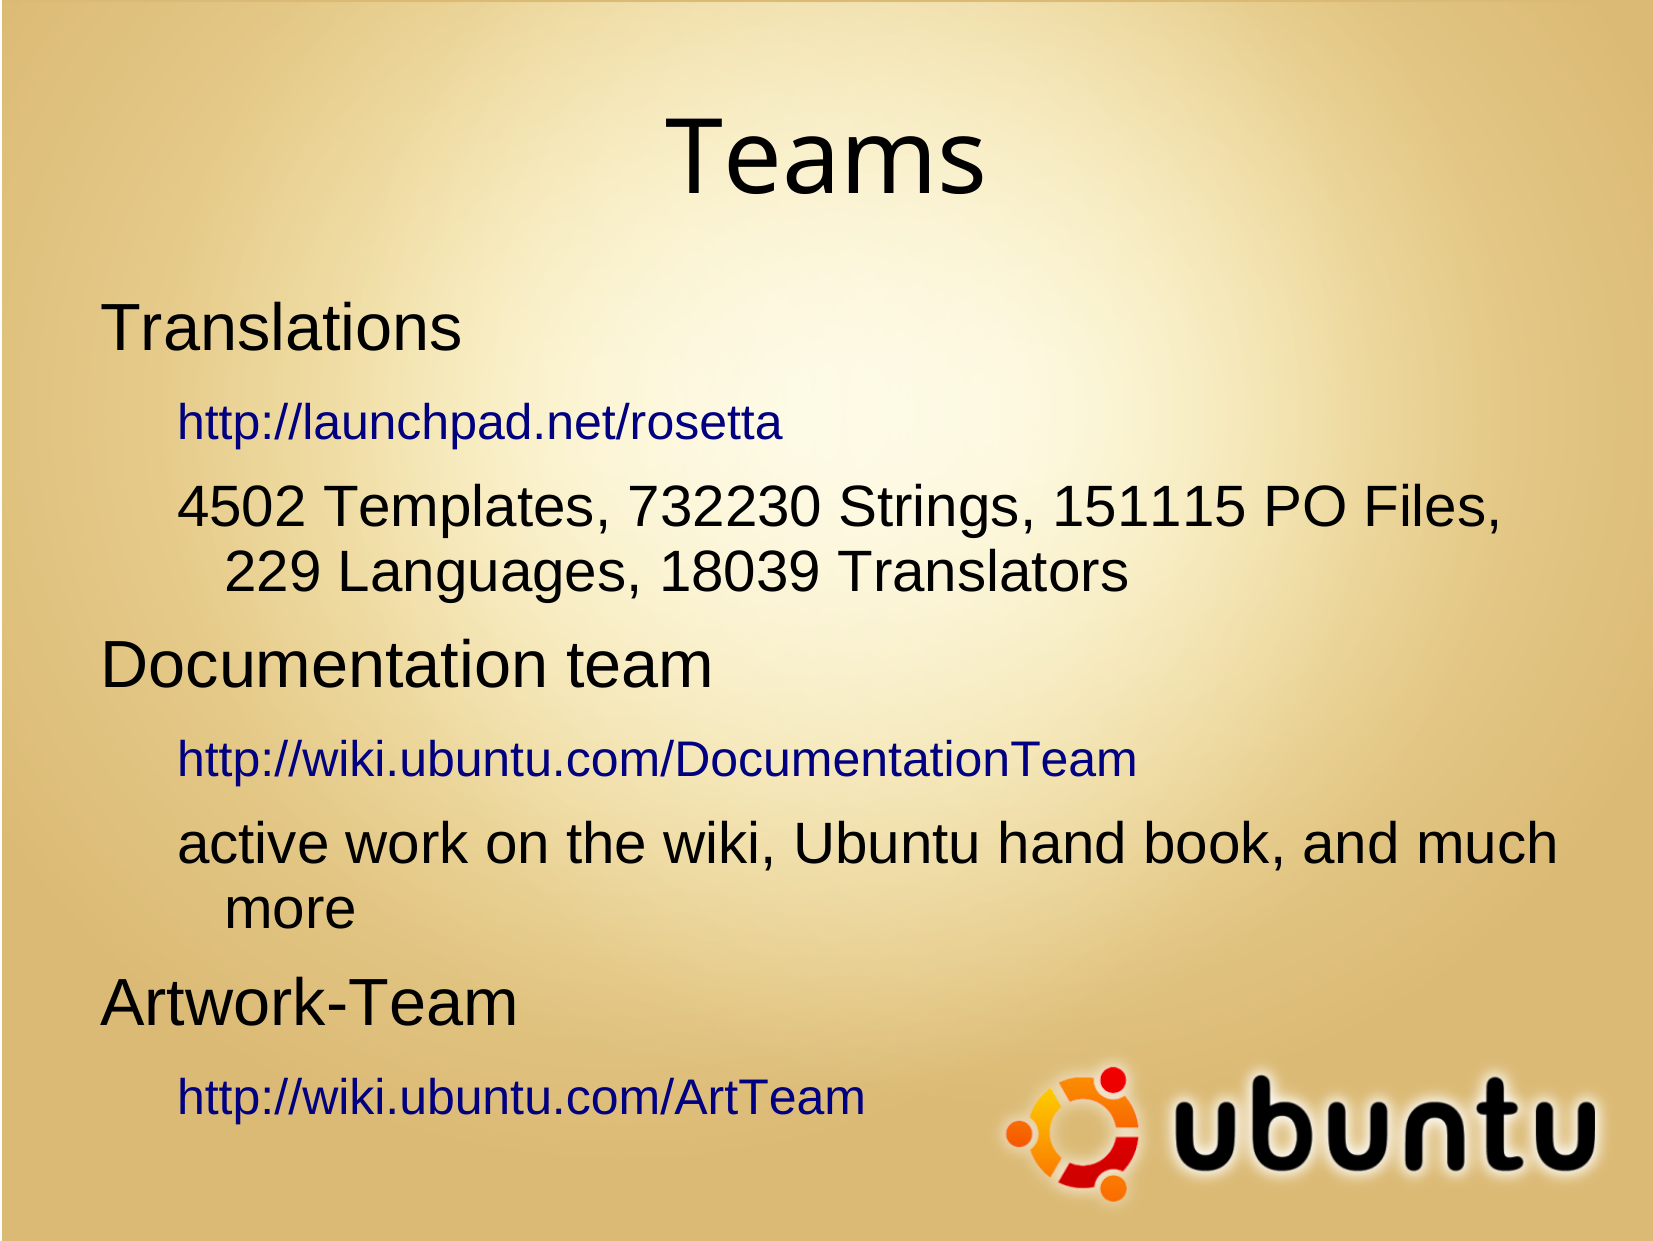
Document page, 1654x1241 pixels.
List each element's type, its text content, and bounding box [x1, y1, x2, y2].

picture [2, 0, 1654, 1241]
list Translations http://launchpad.net/rosetta 4502 Templates, 732230 Strings, 151115 PO Files, 229 Languages, 18039 Translators Documentation team http://wiki.ubuntu.com/DocumentationTeam active work on the wiki, Ubuntu hand book, and much more Artwork-Team http://wiki.ubuntu.com/ArtTeam [82, 290, 1571, 1199]
title Teams [82, 49, 1571, 257]
